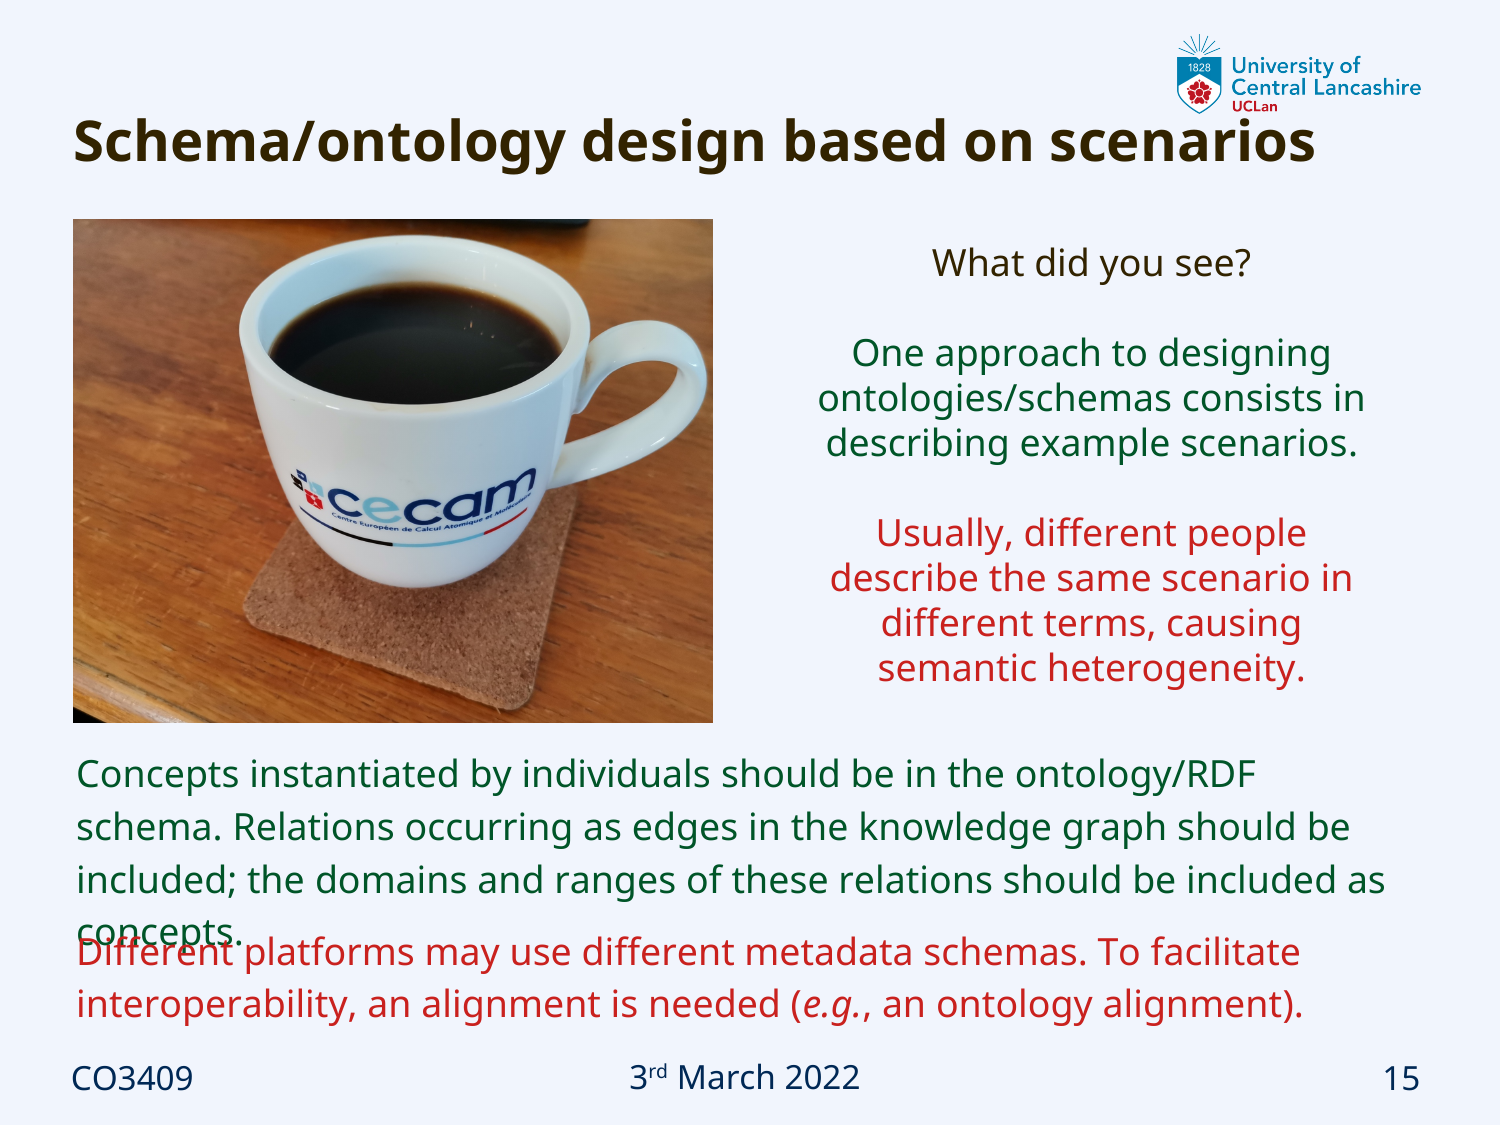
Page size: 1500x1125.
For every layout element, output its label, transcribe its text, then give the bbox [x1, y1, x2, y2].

picture [73, 219, 713, 723]
text_box Concepts instantiated by individuals should be in the ontology/RDF schema. Relations occurring as edges in the knowledge graph should be included; the domains and ranges of these relations should be included as concepts. [61, 735, 1418, 909]
title Schema/ontology design based on scenarios [58, 93, 1475, 186]
text_box What did you see? One approach to designing ontologies/schemas consists in describing example scenarios. Usually, different people describe the same scenario in different terms, causing semantic heterogeneity. [800, 209, 1383, 720]
text_box Different platforms may use different metadata schemas. To facilitate interoperability, an alignment is needed (e.g., an ontology alignment). [61, 912, 1418, 1070]
picture [1177, 34, 1421, 93]
